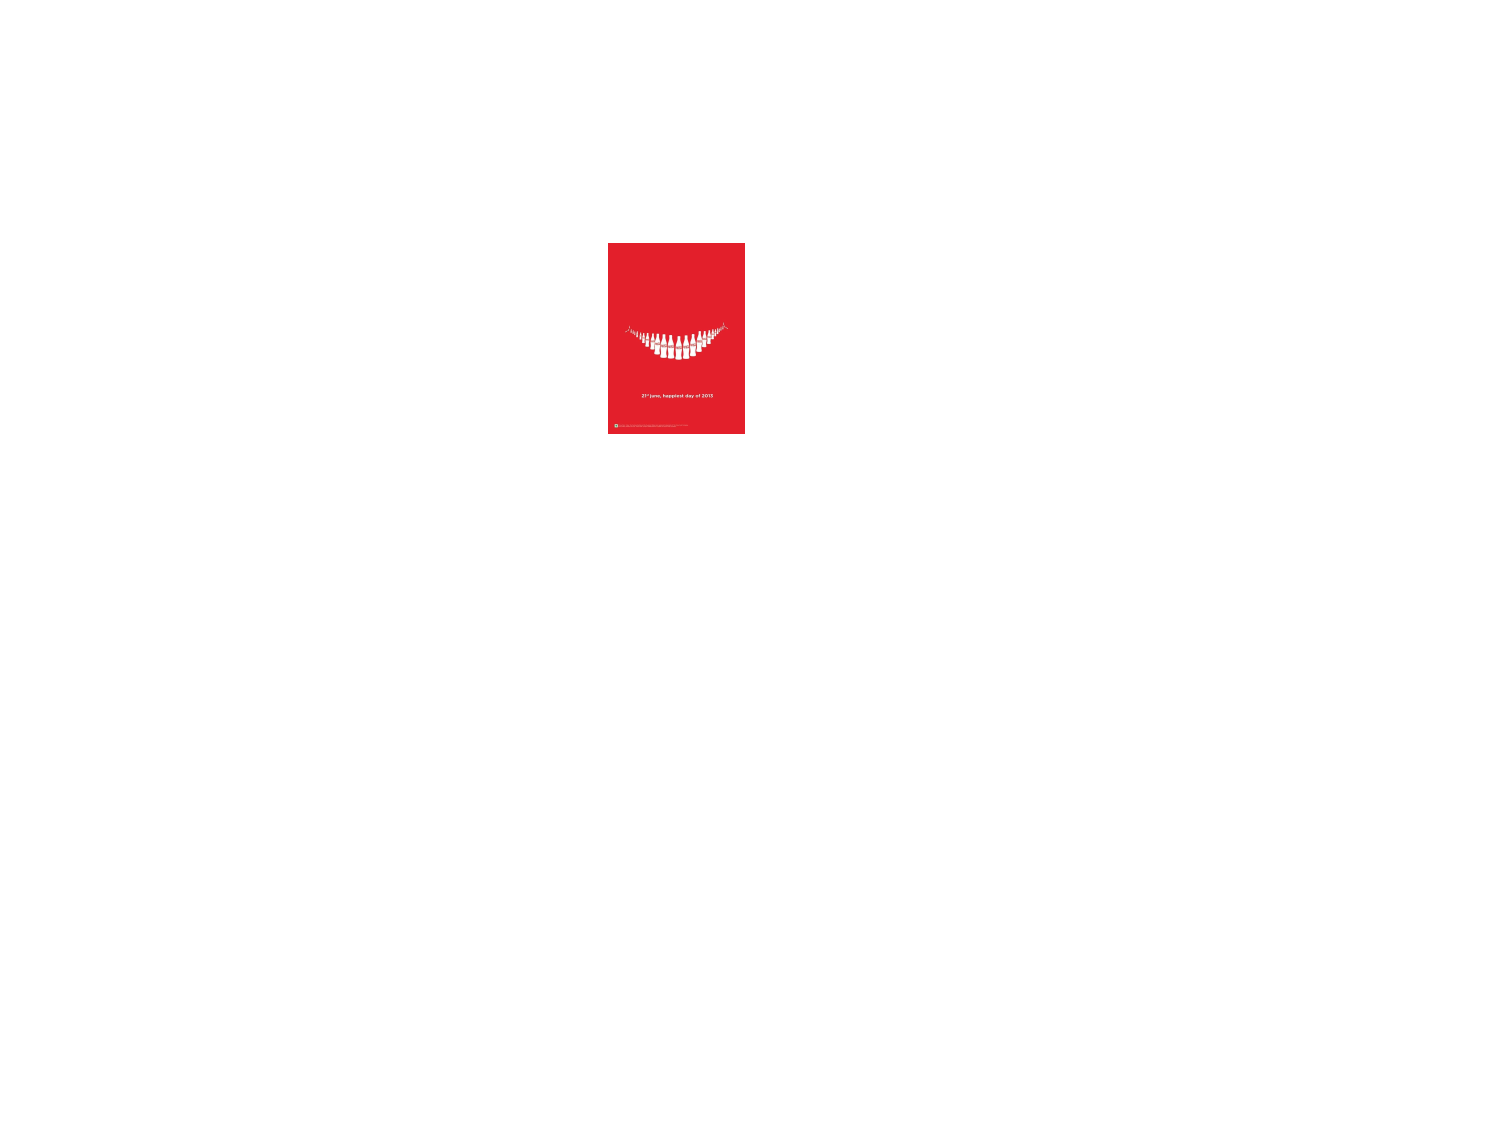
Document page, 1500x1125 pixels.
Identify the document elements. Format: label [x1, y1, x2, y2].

picture [608, 243, 745, 434]
